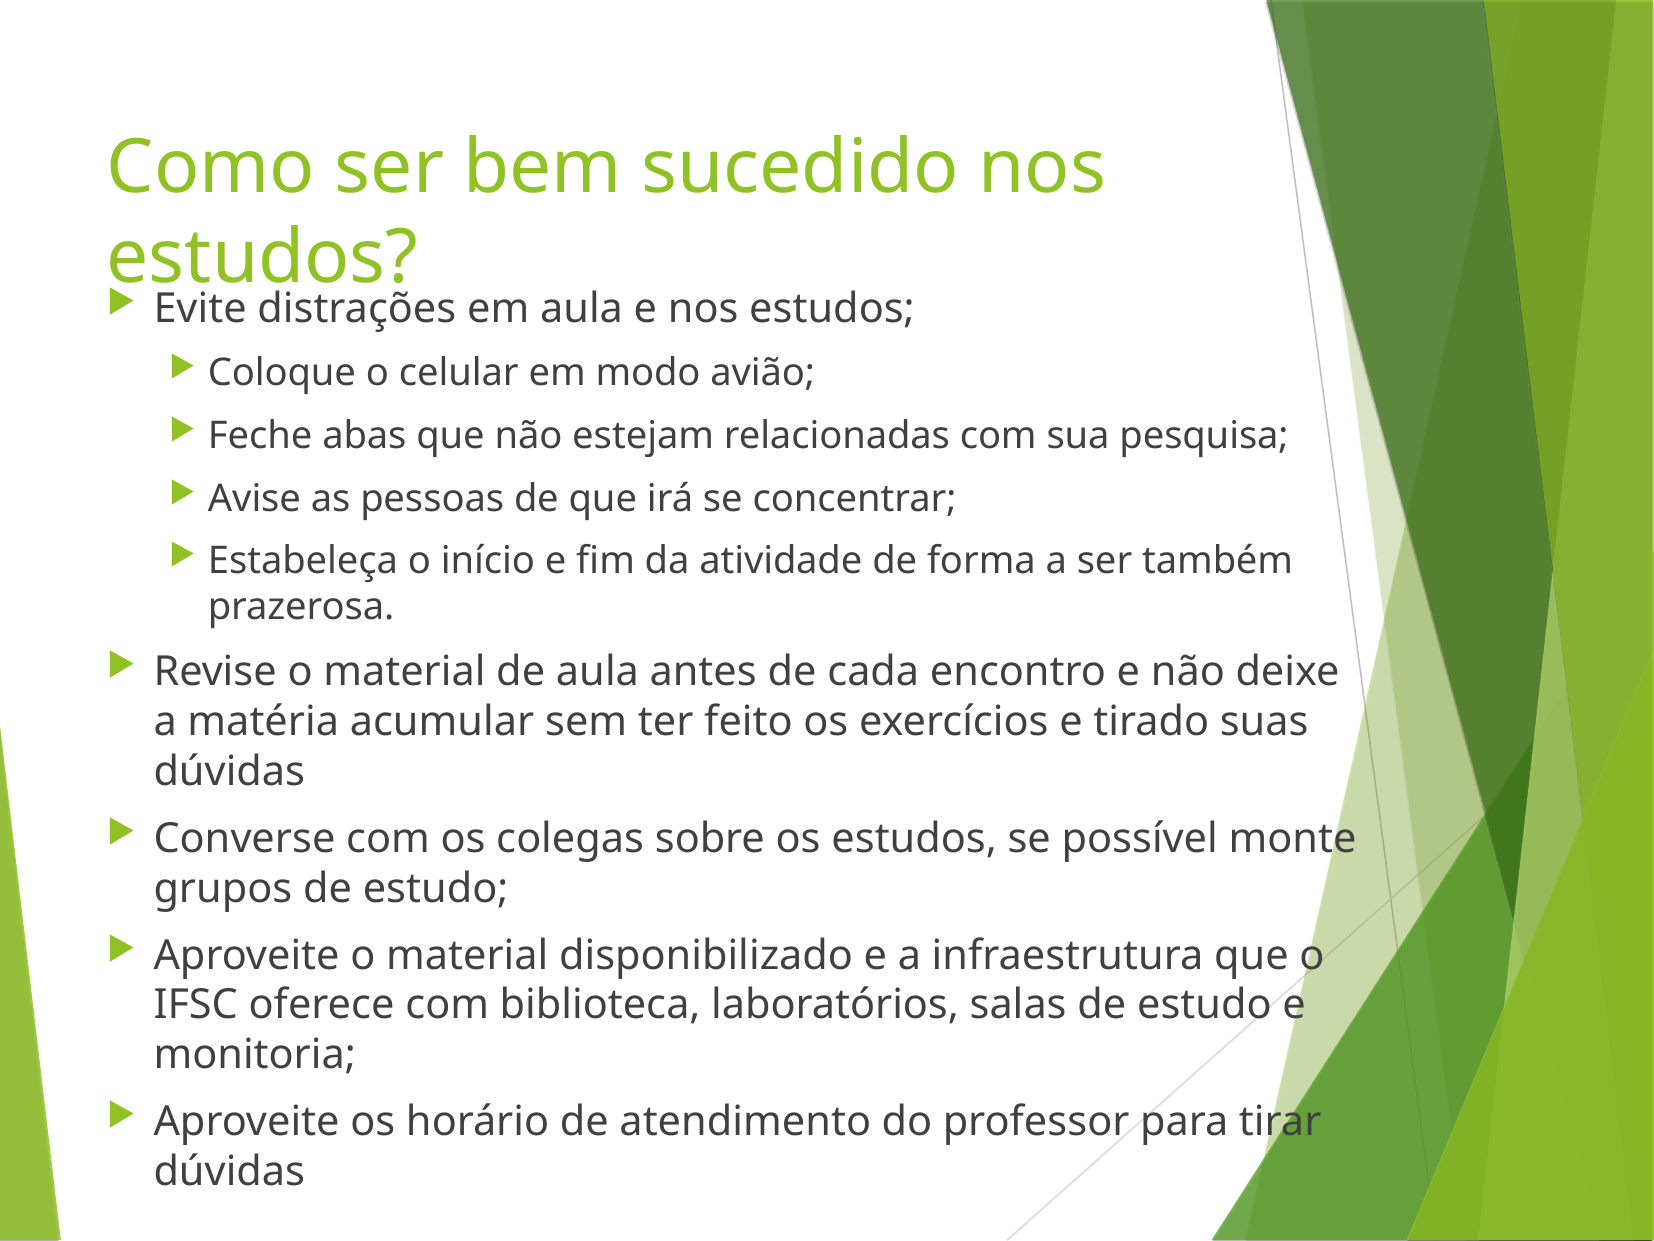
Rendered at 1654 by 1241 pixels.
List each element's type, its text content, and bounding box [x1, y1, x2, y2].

title Como ser bem sucedido nos estudos? [91, 110, 1258, 273]
list Evite distrações em aula e nos estudos; Coloque o celular em modo avião; Feche abas que não estejam relacionadas com sua pesquisa; Avise as pessoas de que irá se concentrar; Estabeleça o início e fim da atividade de forma a ser também prazerosa. Revise o material de aula antes de cada encontro e não deixe a matéria acumular sem ter feito os exercícios e tirado suas dúvidas Converse com os colegas sobre os estudos, se possível monte grupos de estudo; Aproveite o material disponibilizado e a infraestrutura que o IFSC oferece com biblioteca, laboratórios, salas de estudo e monitoria; Aproveite os horário de atendimento do professor para tirar dúvidas [91, 273, 1381, 1205]
